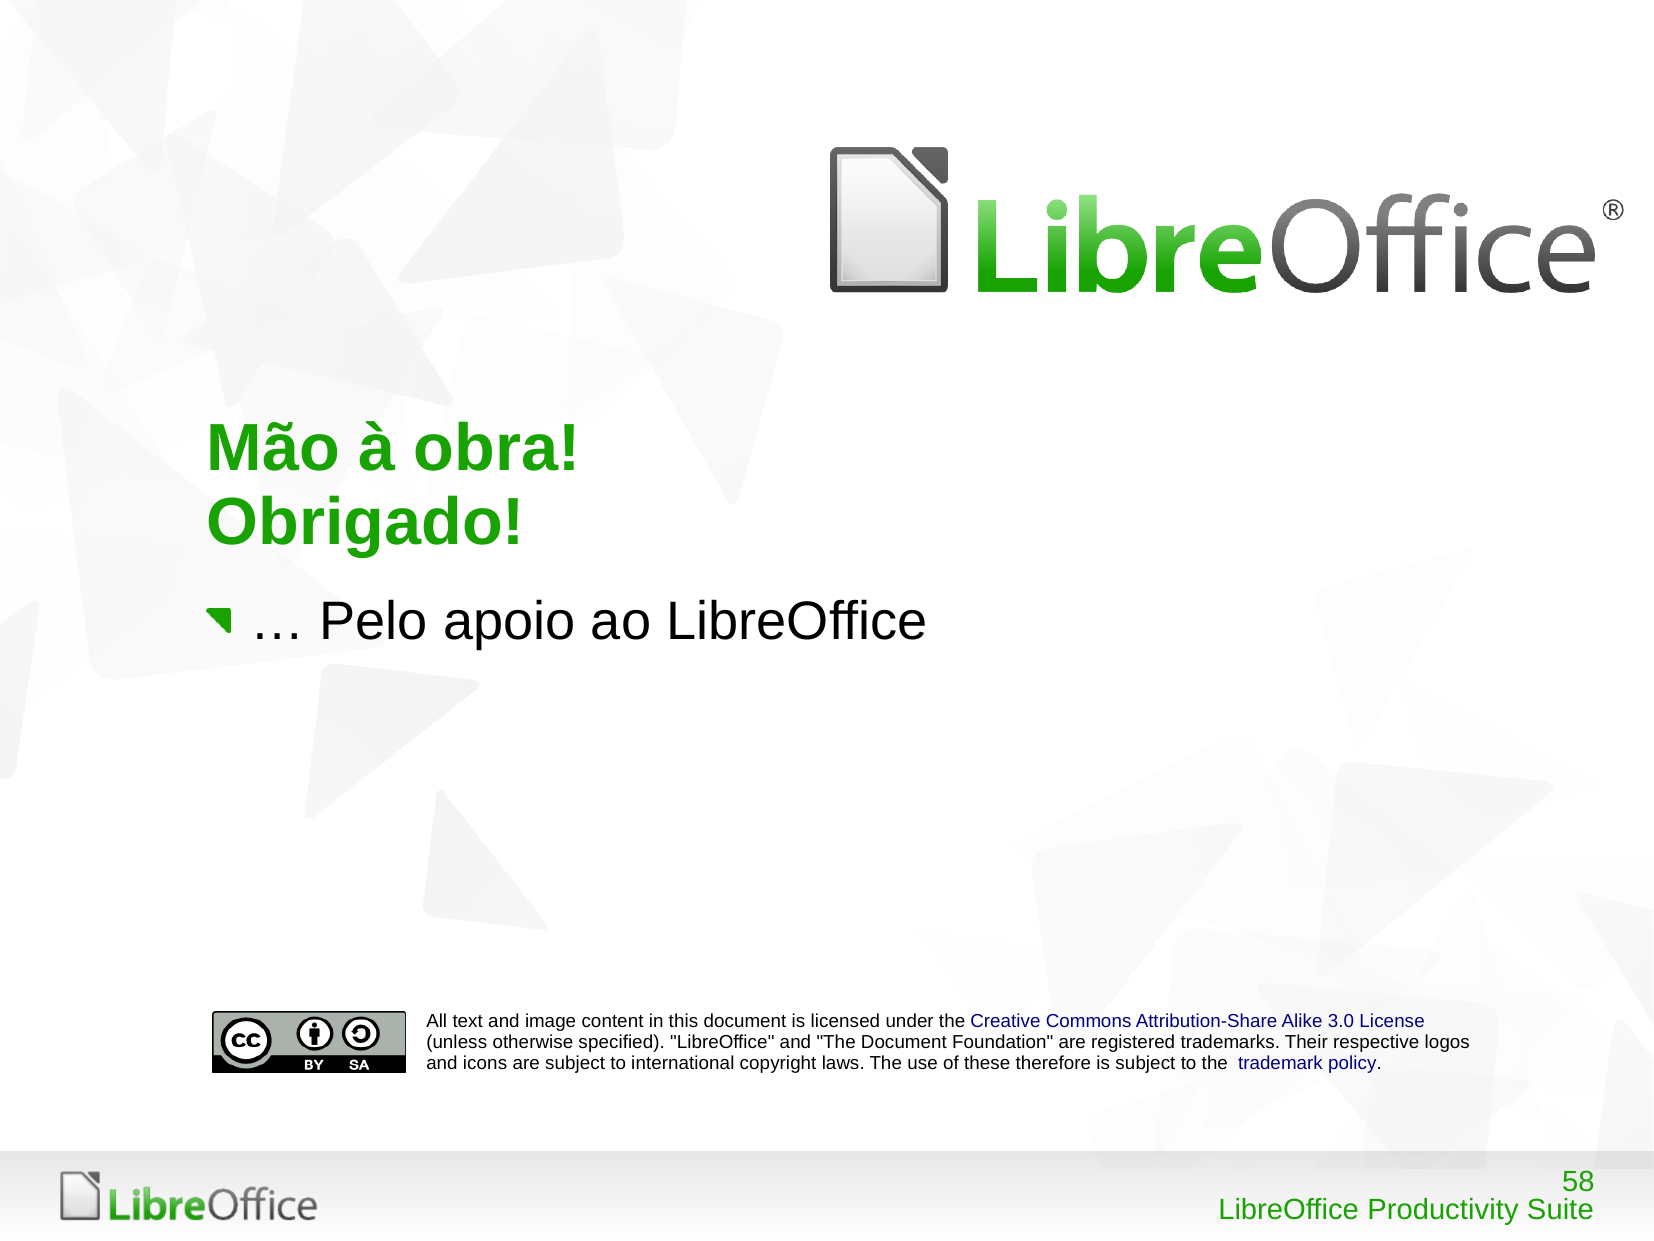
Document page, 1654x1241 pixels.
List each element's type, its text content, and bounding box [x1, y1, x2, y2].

picture [212, 1011, 406, 1073]
title Mão à obra! Obrigado! [206, 395, 1477, 573]
picture [0, 0, 1654, 930]
picture [915, 548, 1654, 1169]
picture [41, 1152, 337, 1240]
list … Pelo apoio ao LibreOffice [206, 590, 1477, 945]
